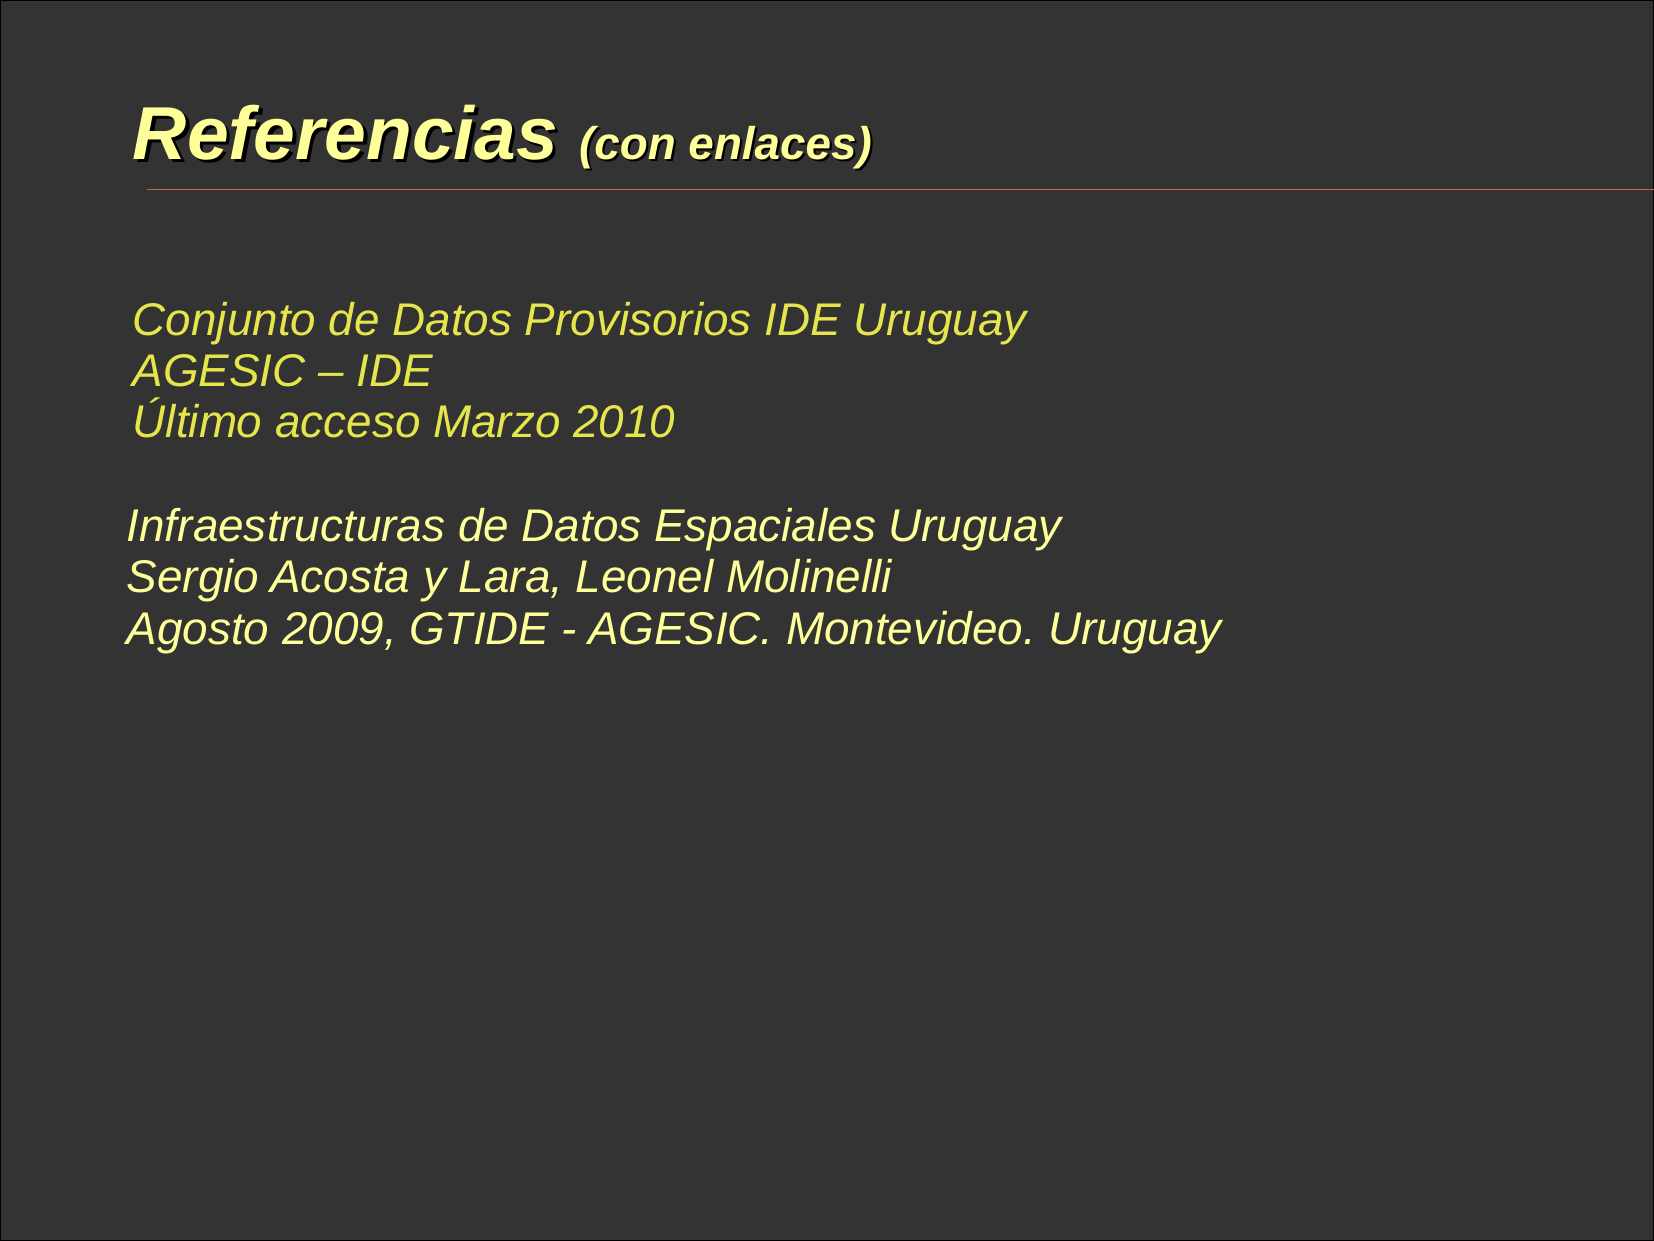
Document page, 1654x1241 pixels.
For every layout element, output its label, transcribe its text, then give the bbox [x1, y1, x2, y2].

text_box Conjunto de Datos Provisorios IDE Uruguay AGESIC – IDE Último acceso Marzo 2010 [118, 286, 1595, 455]
text_box Referencias (con enlaces) [118, 84, 1270, 184]
text_box [0, 0, 1654, 1241]
text_box Infraestructuras de Datos Espaciales Uruguay Sergio Acosta y Lara, Leonel Molinelli Agosto 2009, GTIDE - AGESIC. Montevideo. Uruguay [112, 492, 1589, 662]
